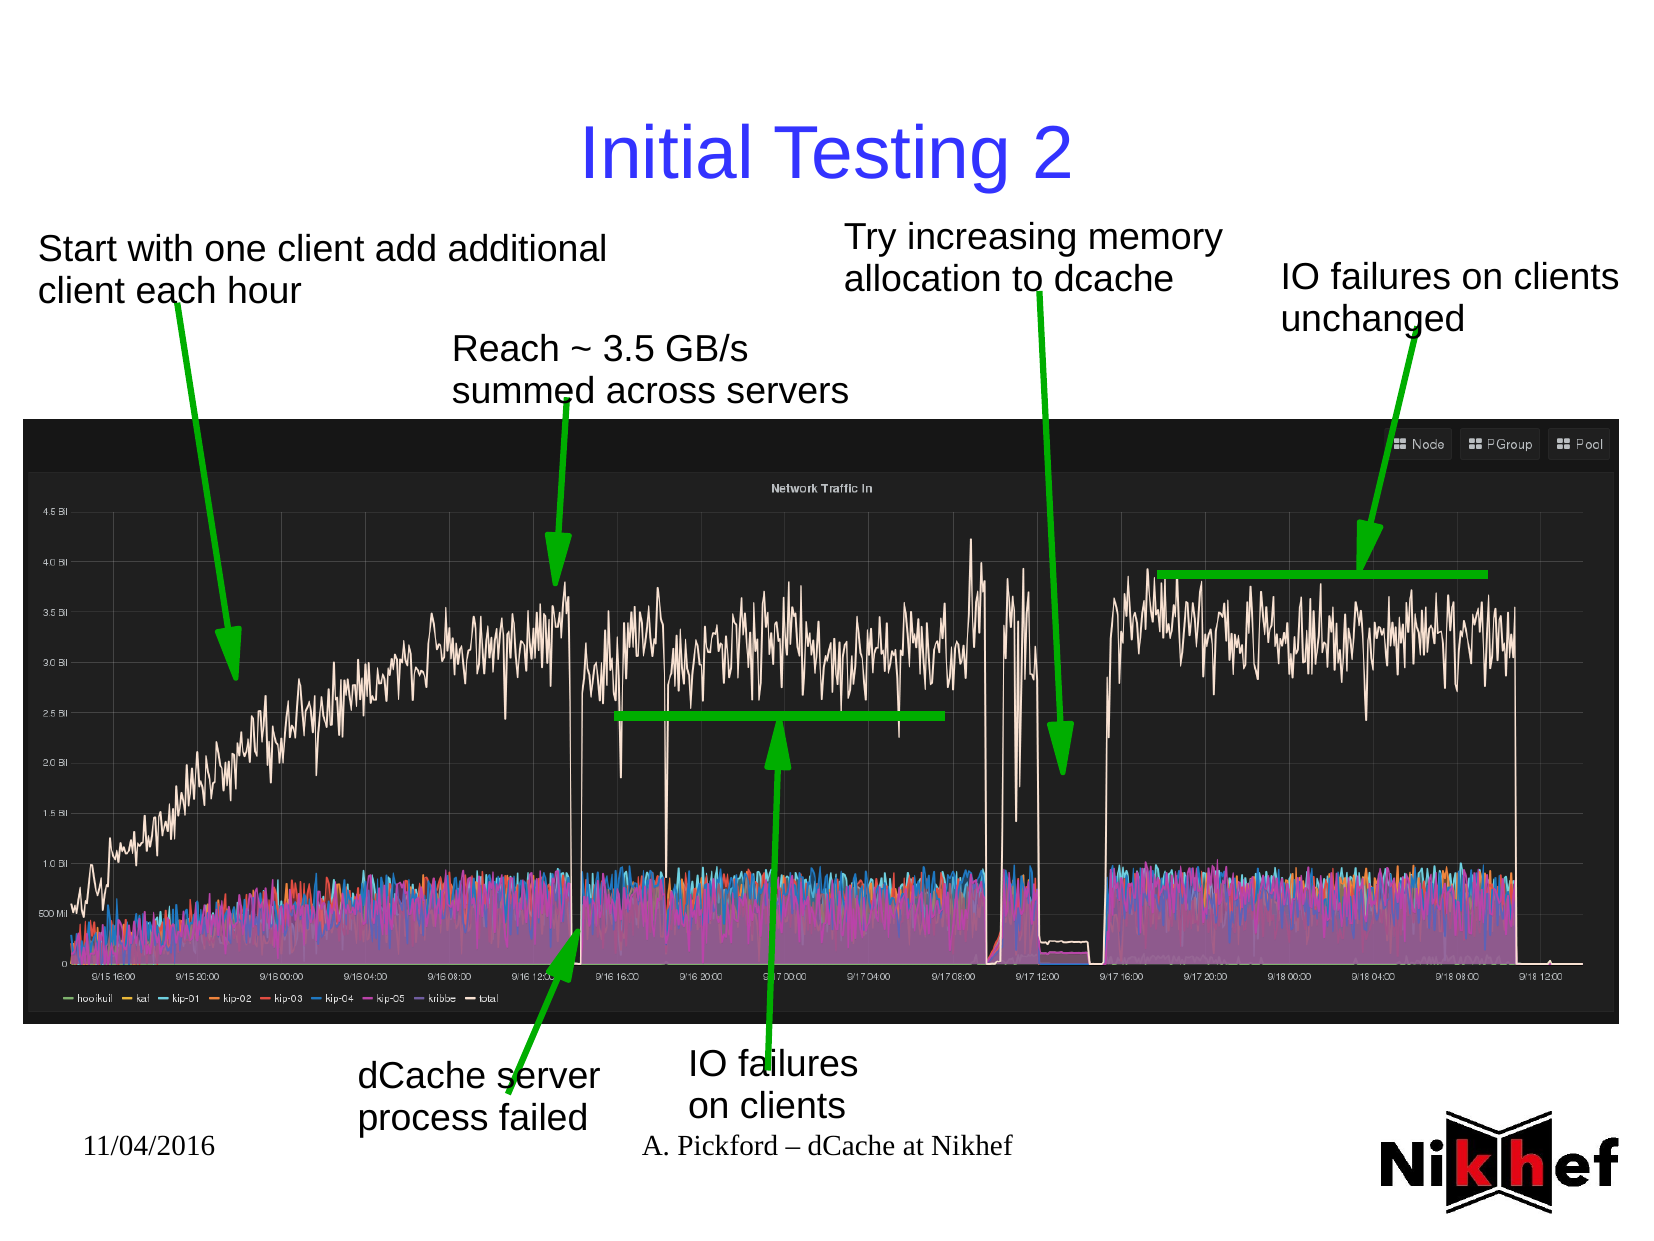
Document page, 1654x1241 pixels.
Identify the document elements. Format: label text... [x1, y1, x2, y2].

picture [23, 419, 1619, 1024]
title Initial Testing 2 [82, 49, 1571, 257]
text_box IO failures on clients [673, 1035, 875, 1134]
text_box Try increasing memory allocation to dcache [829, 208, 1241, 308]
text_box dCache server process failed [342, 1046, 617, 1146]
picture [1381, 1110, 1619, 1214]
text_box IO failures on clients unchanged [1265, 248, 1636, 347]
text_box Start with one client add additional client each hour [23, 220, 623, 361]
text_box Reach ~ 3.5 GB/s summed across servers [437, 320, 886, 420]
